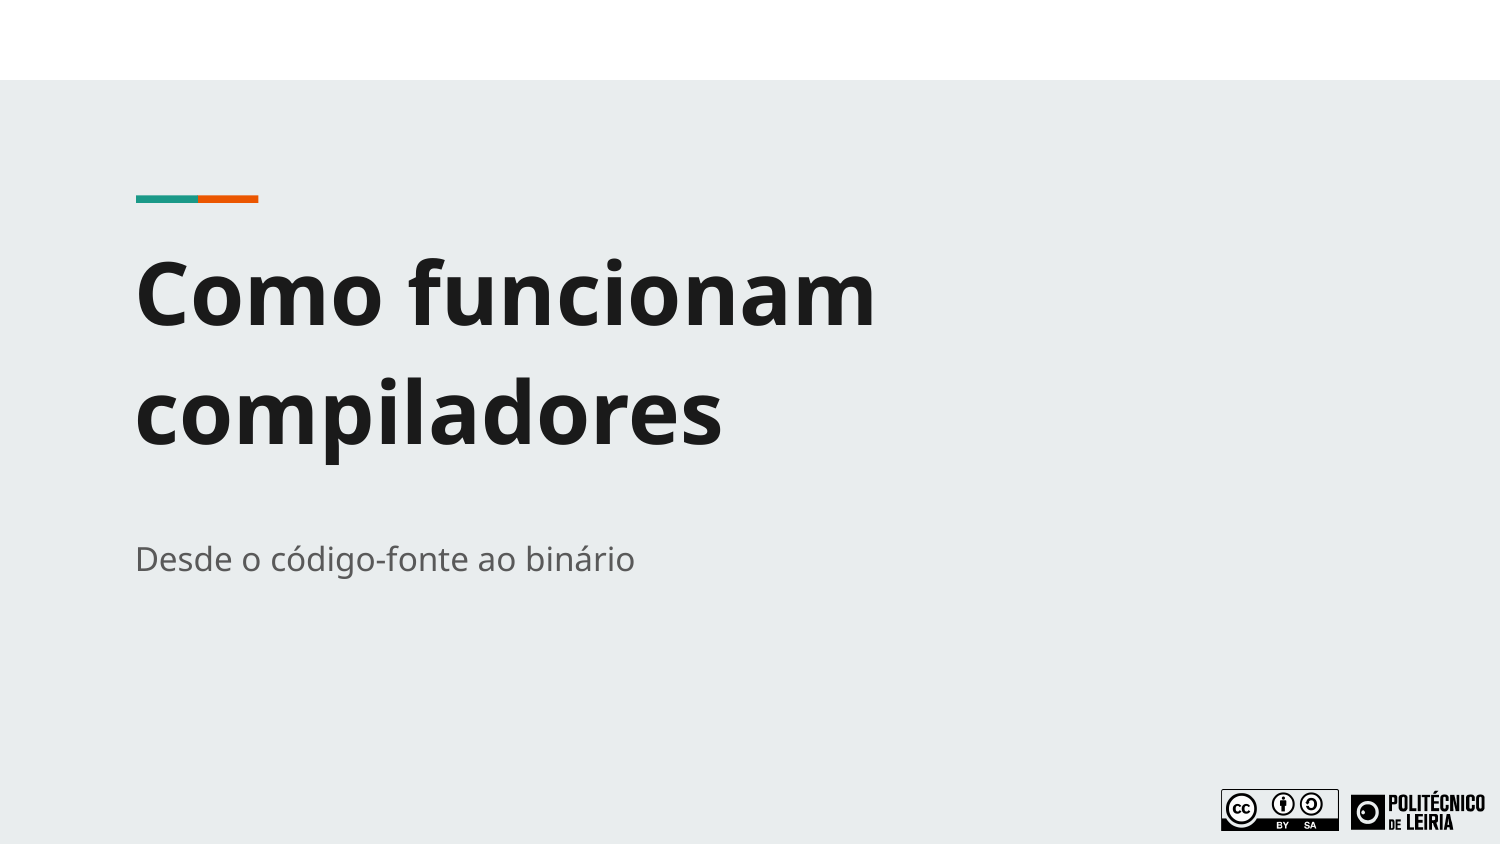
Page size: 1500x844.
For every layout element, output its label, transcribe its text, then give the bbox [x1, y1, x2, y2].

picture [1221, 789, 1339, 832]
subtitle Desde o código-fonte ao binário [119, 520, 1381, 610]
picture [1349, 789, 1486, 832]
title Como funcionam compiladores [119, 216, 1381, 490]
